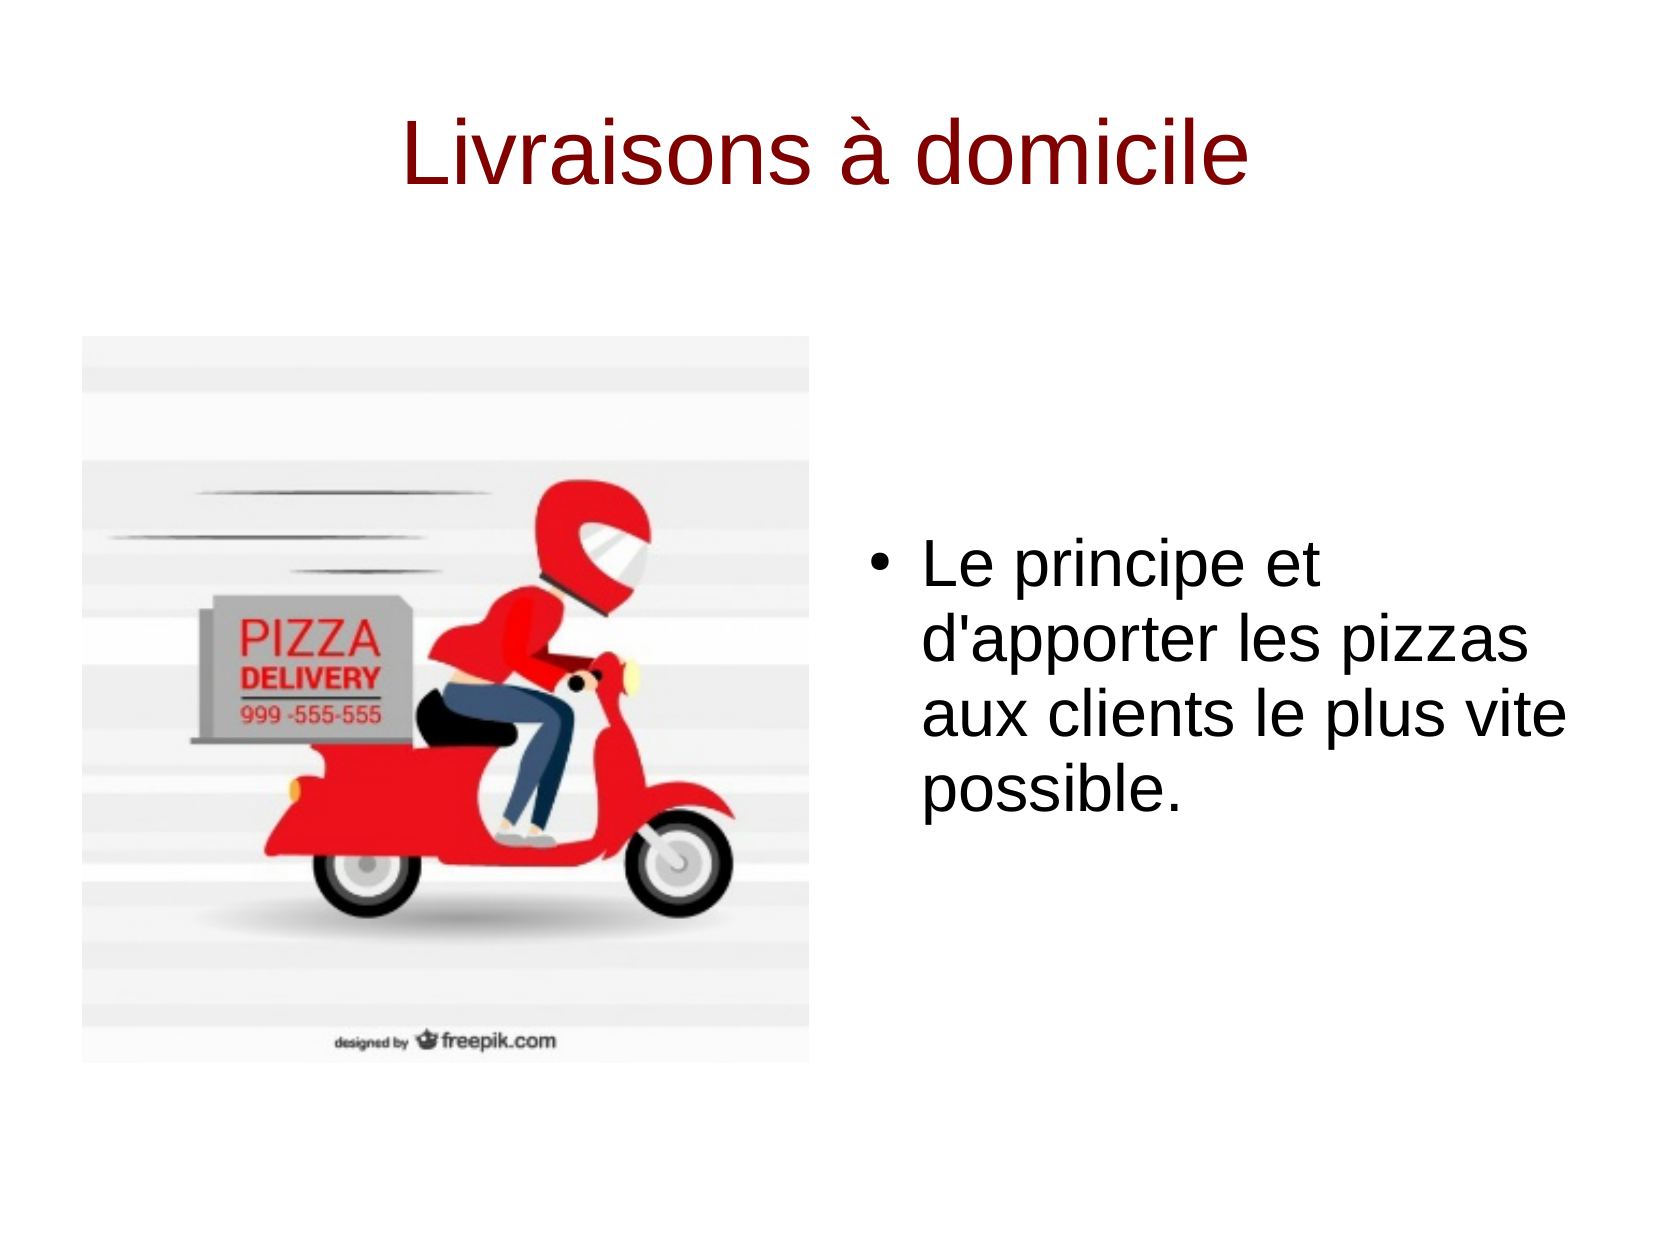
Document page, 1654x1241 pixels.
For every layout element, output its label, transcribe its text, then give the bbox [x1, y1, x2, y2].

list Le principe et d'apporter les pizzas aux clients le plus vite possible. [850, 526, 1577, 851]
picture [82, 336, 809, 1063]
title Livraisons à domicile [82, 49, 1571, 257]
